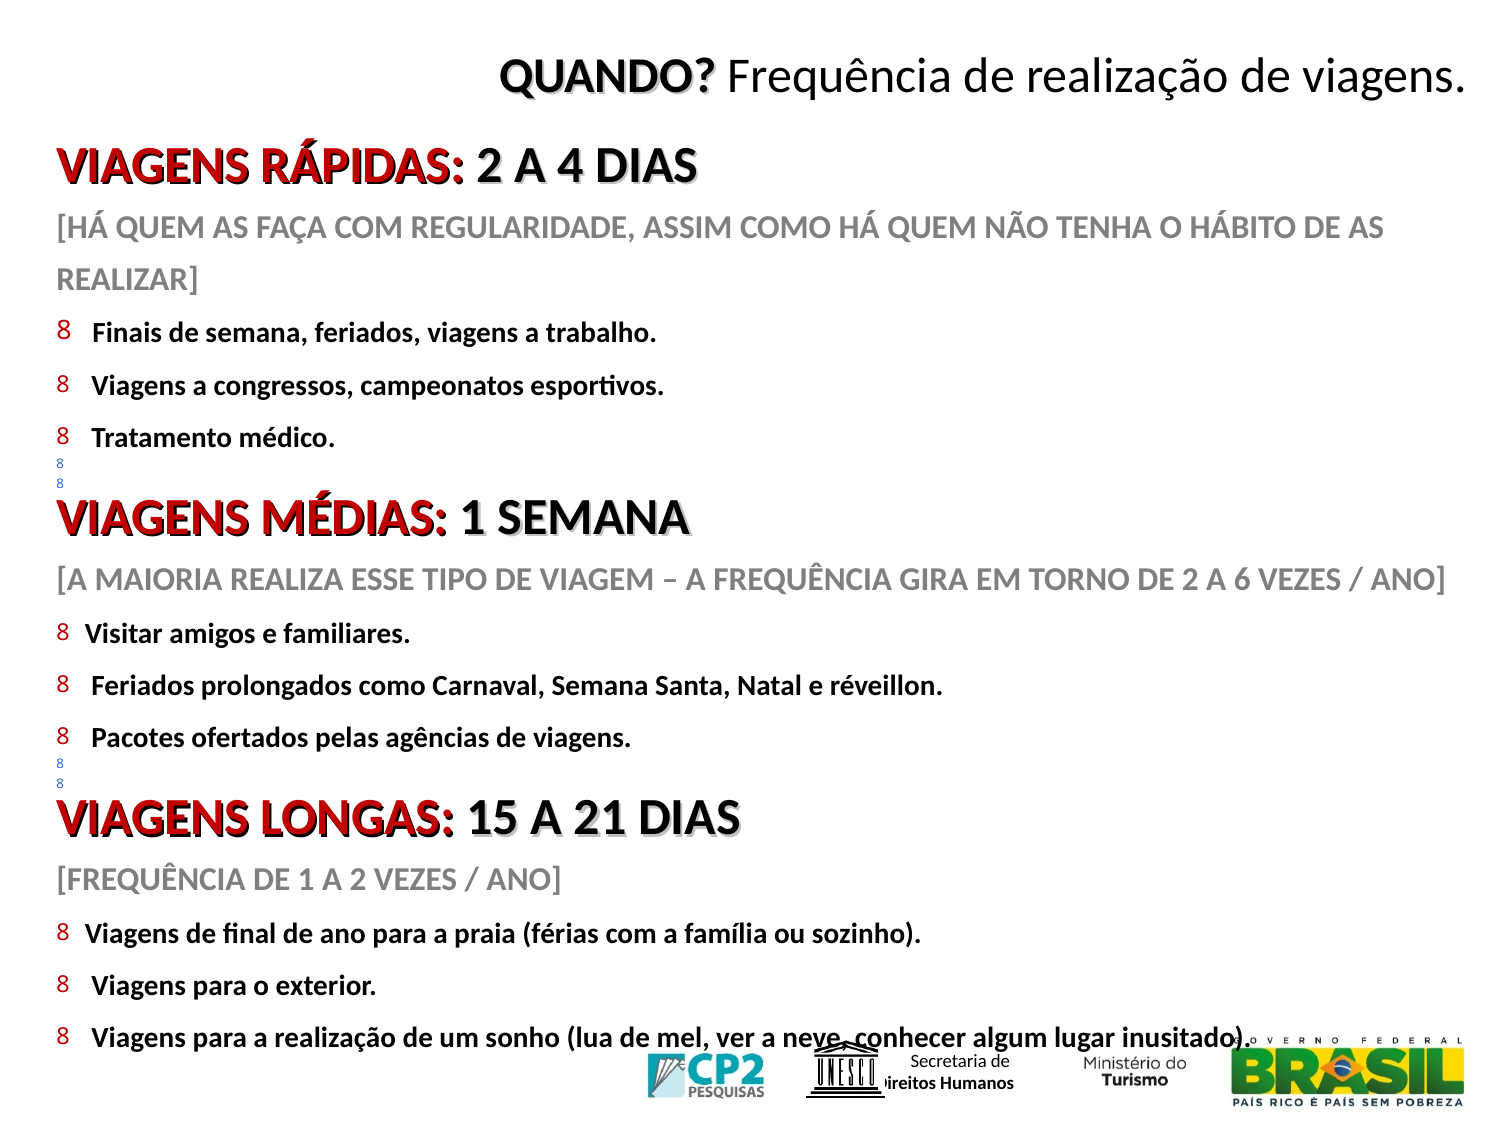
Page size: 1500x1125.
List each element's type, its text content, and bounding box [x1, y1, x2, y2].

text_box QUANDO? Frequência de realização de viagens. [466, 5, 1500, 133]
text_box Viagens rápidas: 2 a 4 dias [Há quem as faça com regularidade, assim como há quem não tenha o hábito de as realizar] Finais de semana, feriados, viagens a trabalho. Viagens a congressos, campeonatos esportivos. Tratamento médico. Viagens médias: 1 semana [A maioria realiza esse tipo de viagem – a frequência gira em torno de 2 a 6 vezes / ano] Visitar amigos e familiares. Feriados prolongados como Carnaval, Semana Santa, Natal e réveillon. Pacotes ofertados pelas agências de viagens. Viagens longas: 15 a 21 dias [Frequência de 1 a 2 vezes / ano] Viagens de final de ano para a praia (férias com a família ou sozinho). Viagens para o exterior. Viagens para a realização de um sonho (lua de mel, ver a neve, conhecer algum lugar inusitado). [41, 133, 1500, 1061]
